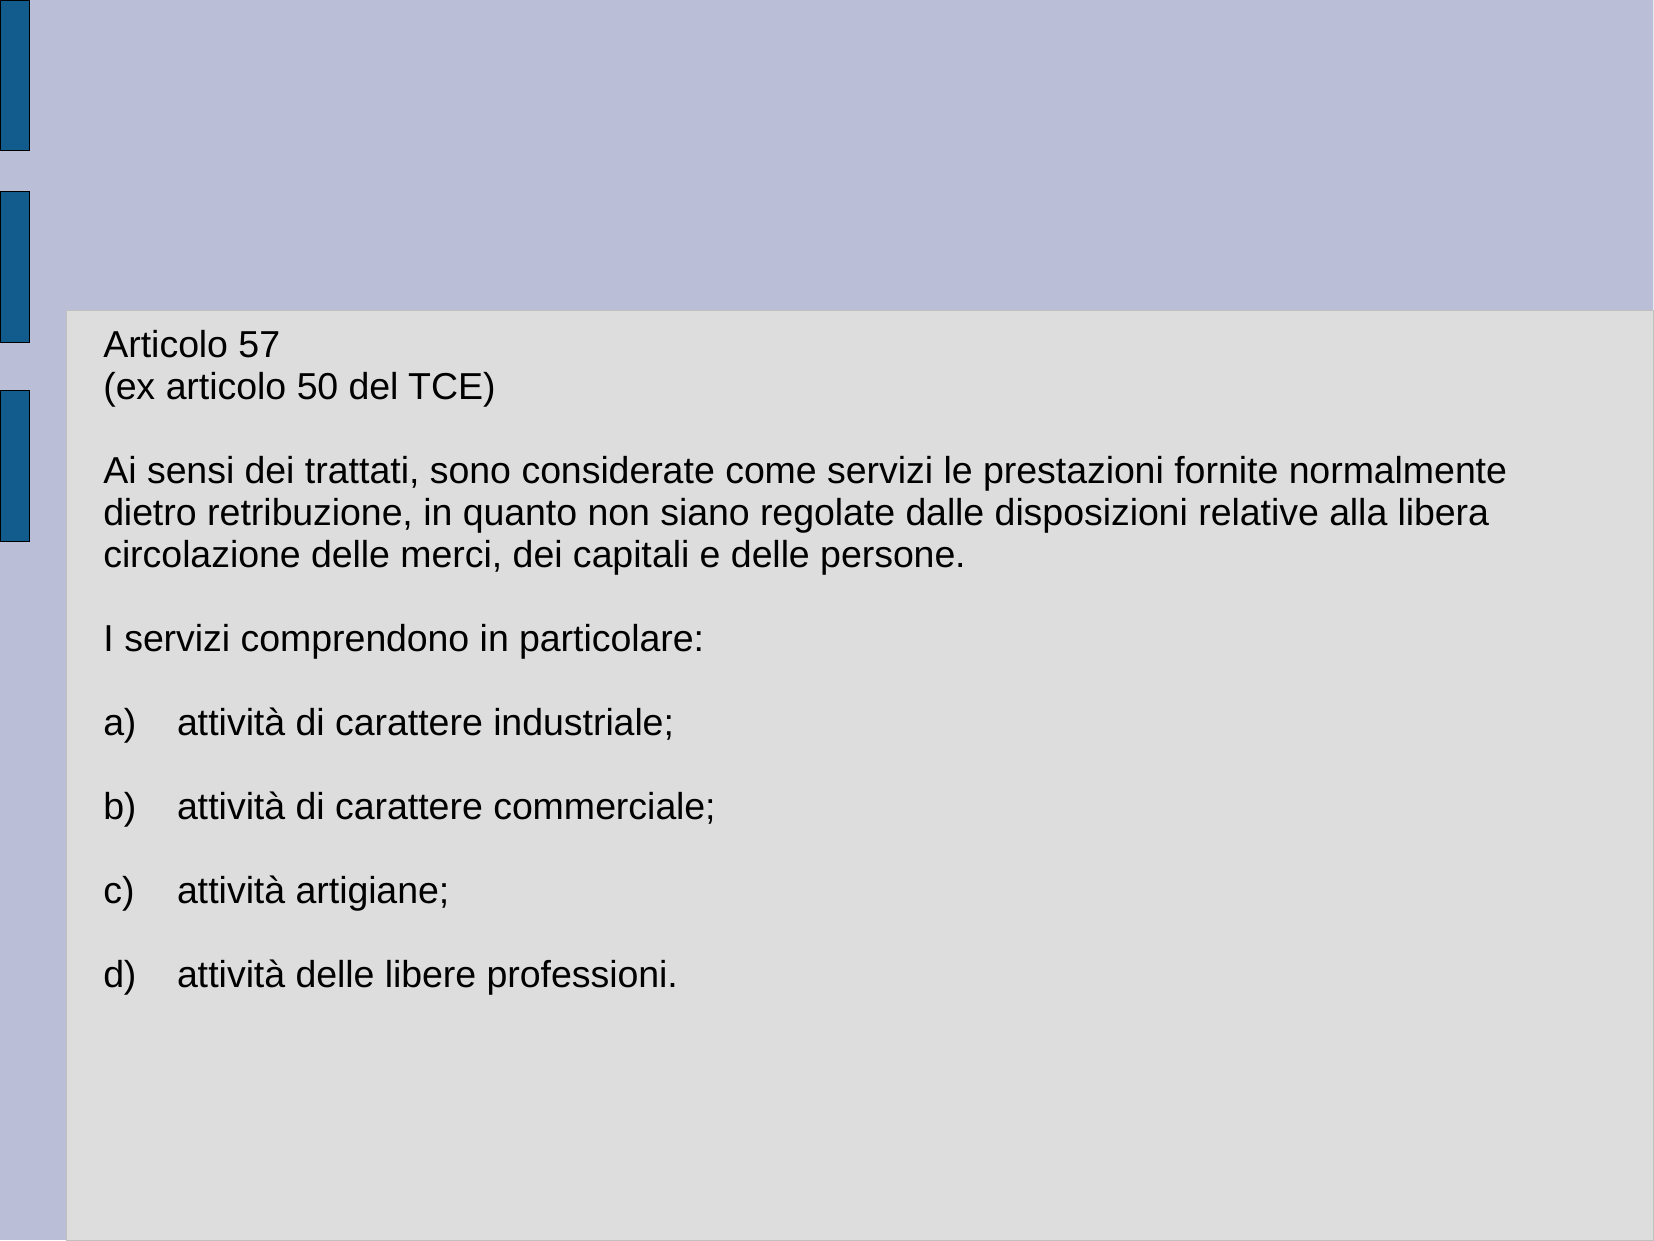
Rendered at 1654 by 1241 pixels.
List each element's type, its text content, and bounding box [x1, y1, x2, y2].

text_box Articolo 57 (ex articolo 50 del TCE) Ai sensi dei trattati, sono considerate come servizi le prestazioni fornite normalmente dietro retribuzione, in quanto non siano regolate dalle disposizioni relative alla libera circolazione delle merci, dei capitali e delle persone. I servizi comprendono in particolare: a) attività di carattere industriale; b) attività di carattere commerciale; c) attività artigiane; d) attività delle libere professioni. [88, 315, 1595, 1004]
